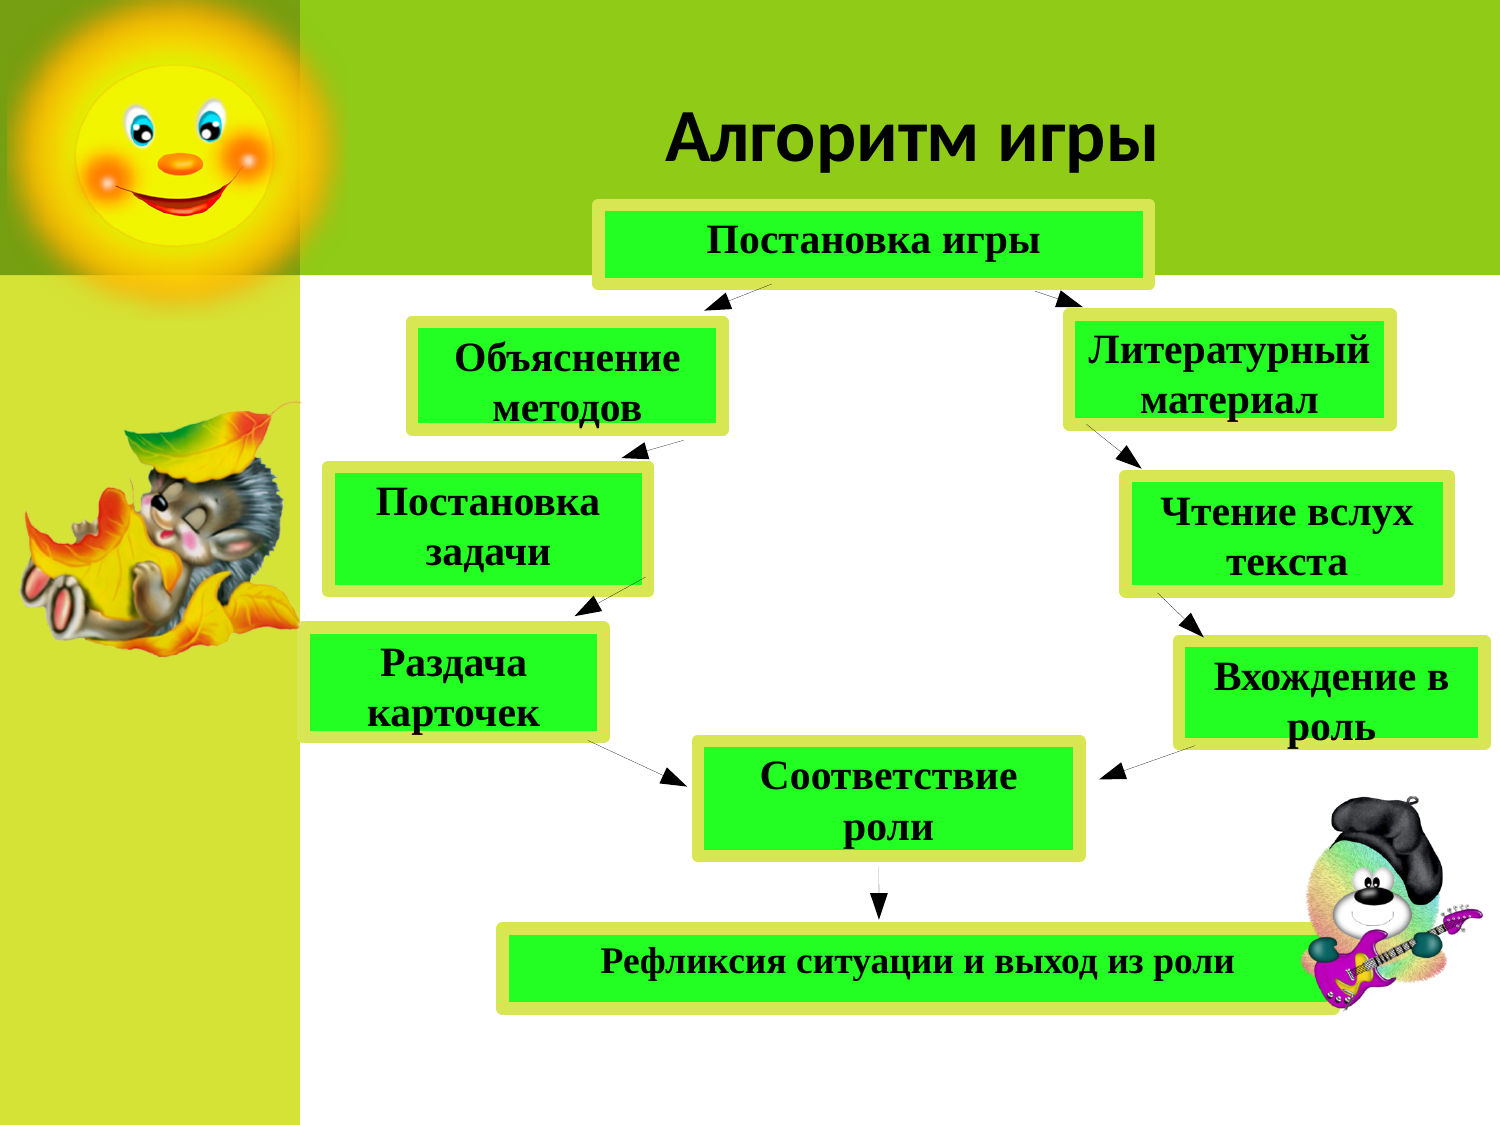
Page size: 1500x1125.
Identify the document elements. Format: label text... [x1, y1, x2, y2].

list Чтение вслух текста [1125, 475, 1449, 592]
title Алгоритм игры [399, 44, 1425, 218]
picture [0, 0, 355, 333]
list Постановка задачи [328, 466, 649, 592]
list Рефликсия ситуации и выход из роли [502, 928, 1254, 1009]
picture [1254, 773, 1500, 1019]
list Литературный материал [1068, 314, 1391, 425]
list Постановка игры [598, 218, 1149, 285]
list Объяснение методов [411, 322, 723, 430]
list Соответствие роли [697, 741, 1080, 856]
picture [6, 386, 313, 668]
list Раздача карточек [303, 627, 604, 737]
list Вхождение в роль [1178, 640, 1485, 744]
